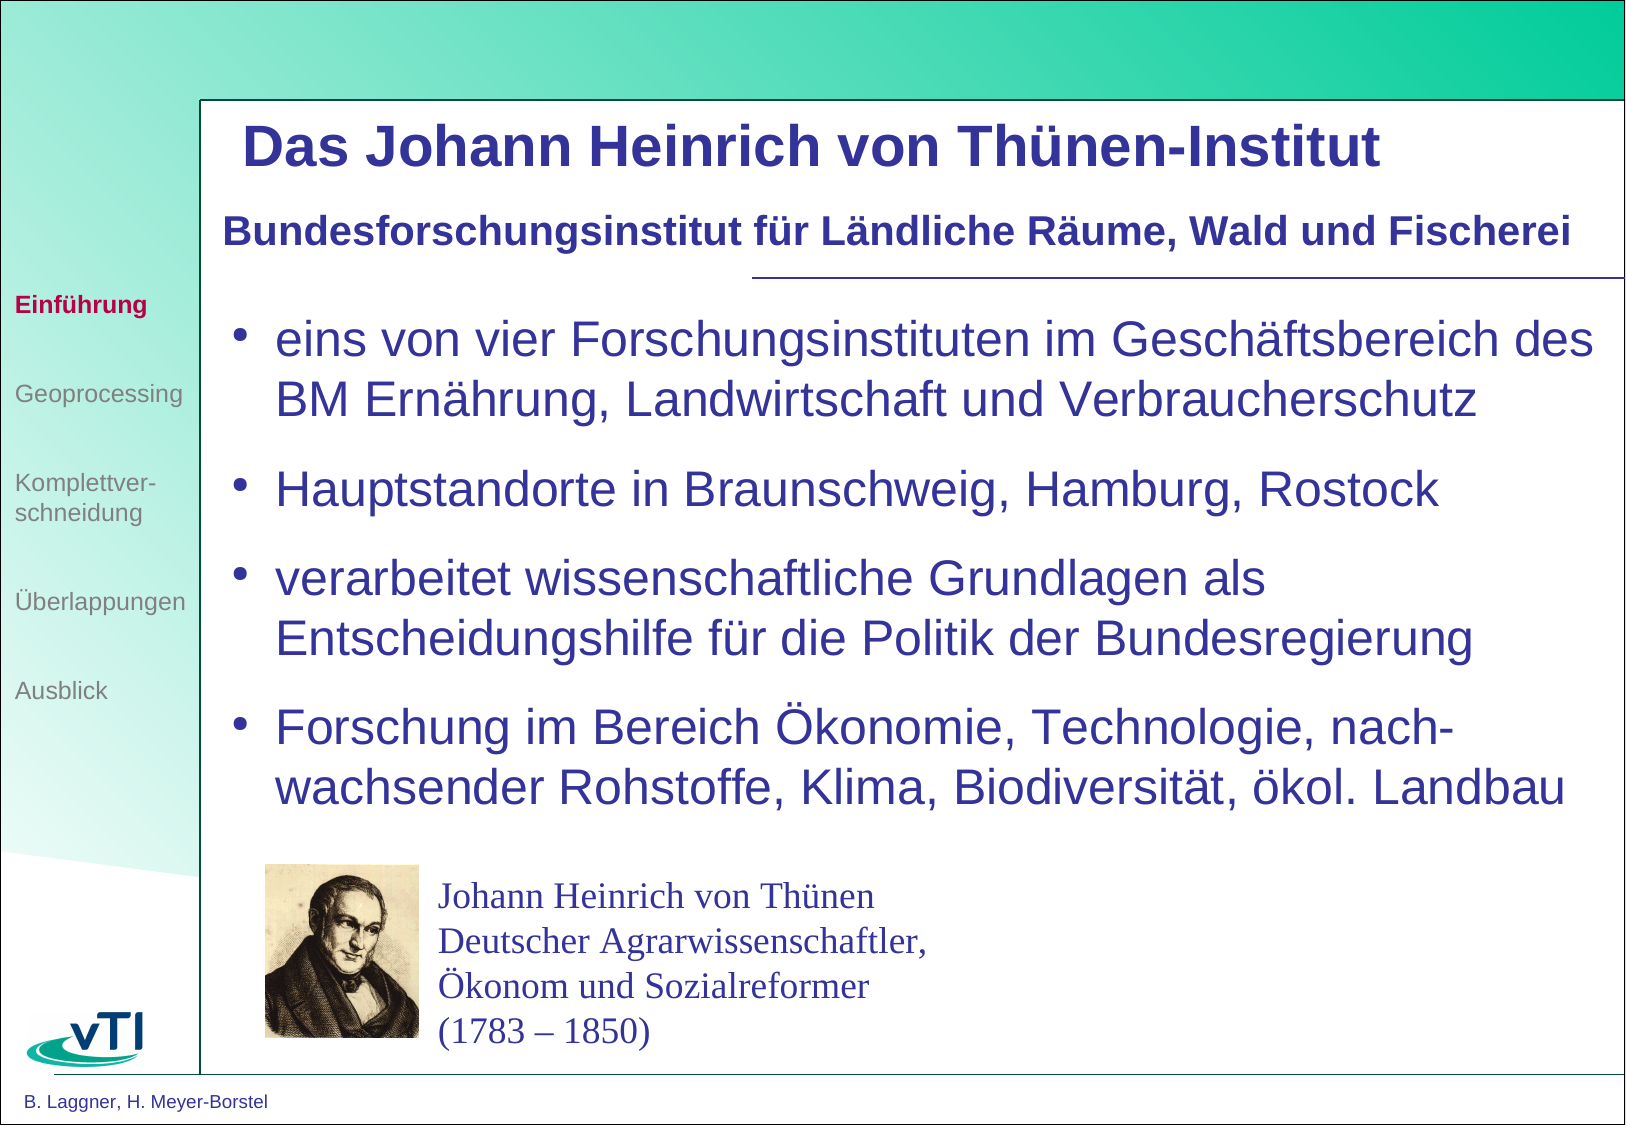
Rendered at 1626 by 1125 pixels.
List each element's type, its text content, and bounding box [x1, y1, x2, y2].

picture [265, 901, 419, 1038]
text_box Einführung Geoprocessing Komplettver-schneidung Überlappungen Ausblick [0, 281, 224, 747]
text_box Johann Heinrich von Thünen Deutscher Agrarwissenschaftler, Ökonom und Sozialreformer (1783 – 1850) [423, 901, 993, 1059]
text_box eins von vier Forschungsinstituten im Geschäftsbereich des BM Ernährung, Landwirtschaft und Verbraucherschutz Hauptstandorte in Braunschweig, Hamburg, Rostock verarbeitet wissenschaftliche Grundlagen als Entscheidungshilfe für die Politik der Bundesregierung Forschung im Bereich Ökonomie, Technologie, nach-wachsender Rohstoffe, Klima, Biodiversität, ökol. Landbau [216, 209, 1626, 901]
title Das Johann Heinrich von Thünen-Institut Bundesforschungsinstitut für Ländliche Räume, Wald und Fischerei [206, 65, 1618, 262]
picture [26, 1011, 145, 1068]
